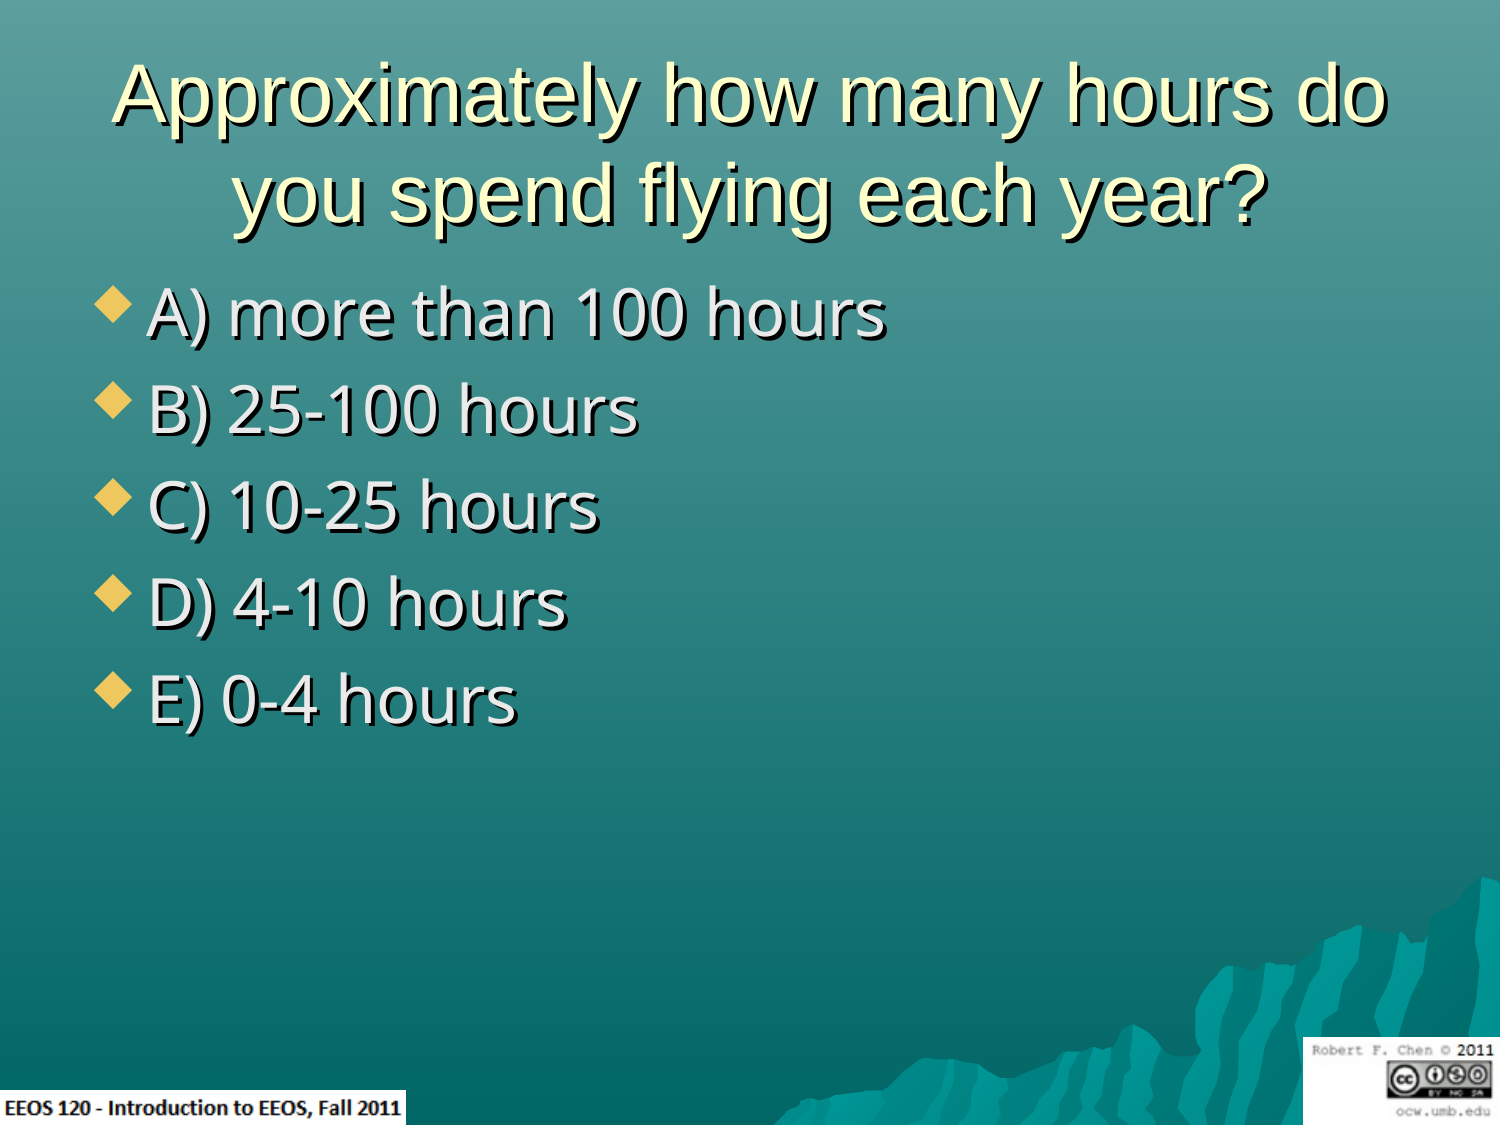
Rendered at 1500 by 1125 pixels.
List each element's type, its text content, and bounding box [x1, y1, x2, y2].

picture [1303, 1037, 1500, 1125]
list A) more than 100 hours B) 25-100 hours C) 10-25 hours D) 4-10 hours E) 0-4 hours [75, 262, 1426, 1006]
title Approximately how many hours do you spend flying each year? [75, 31, 1426, 247]
picture [0, 1090, 406, 1125]
